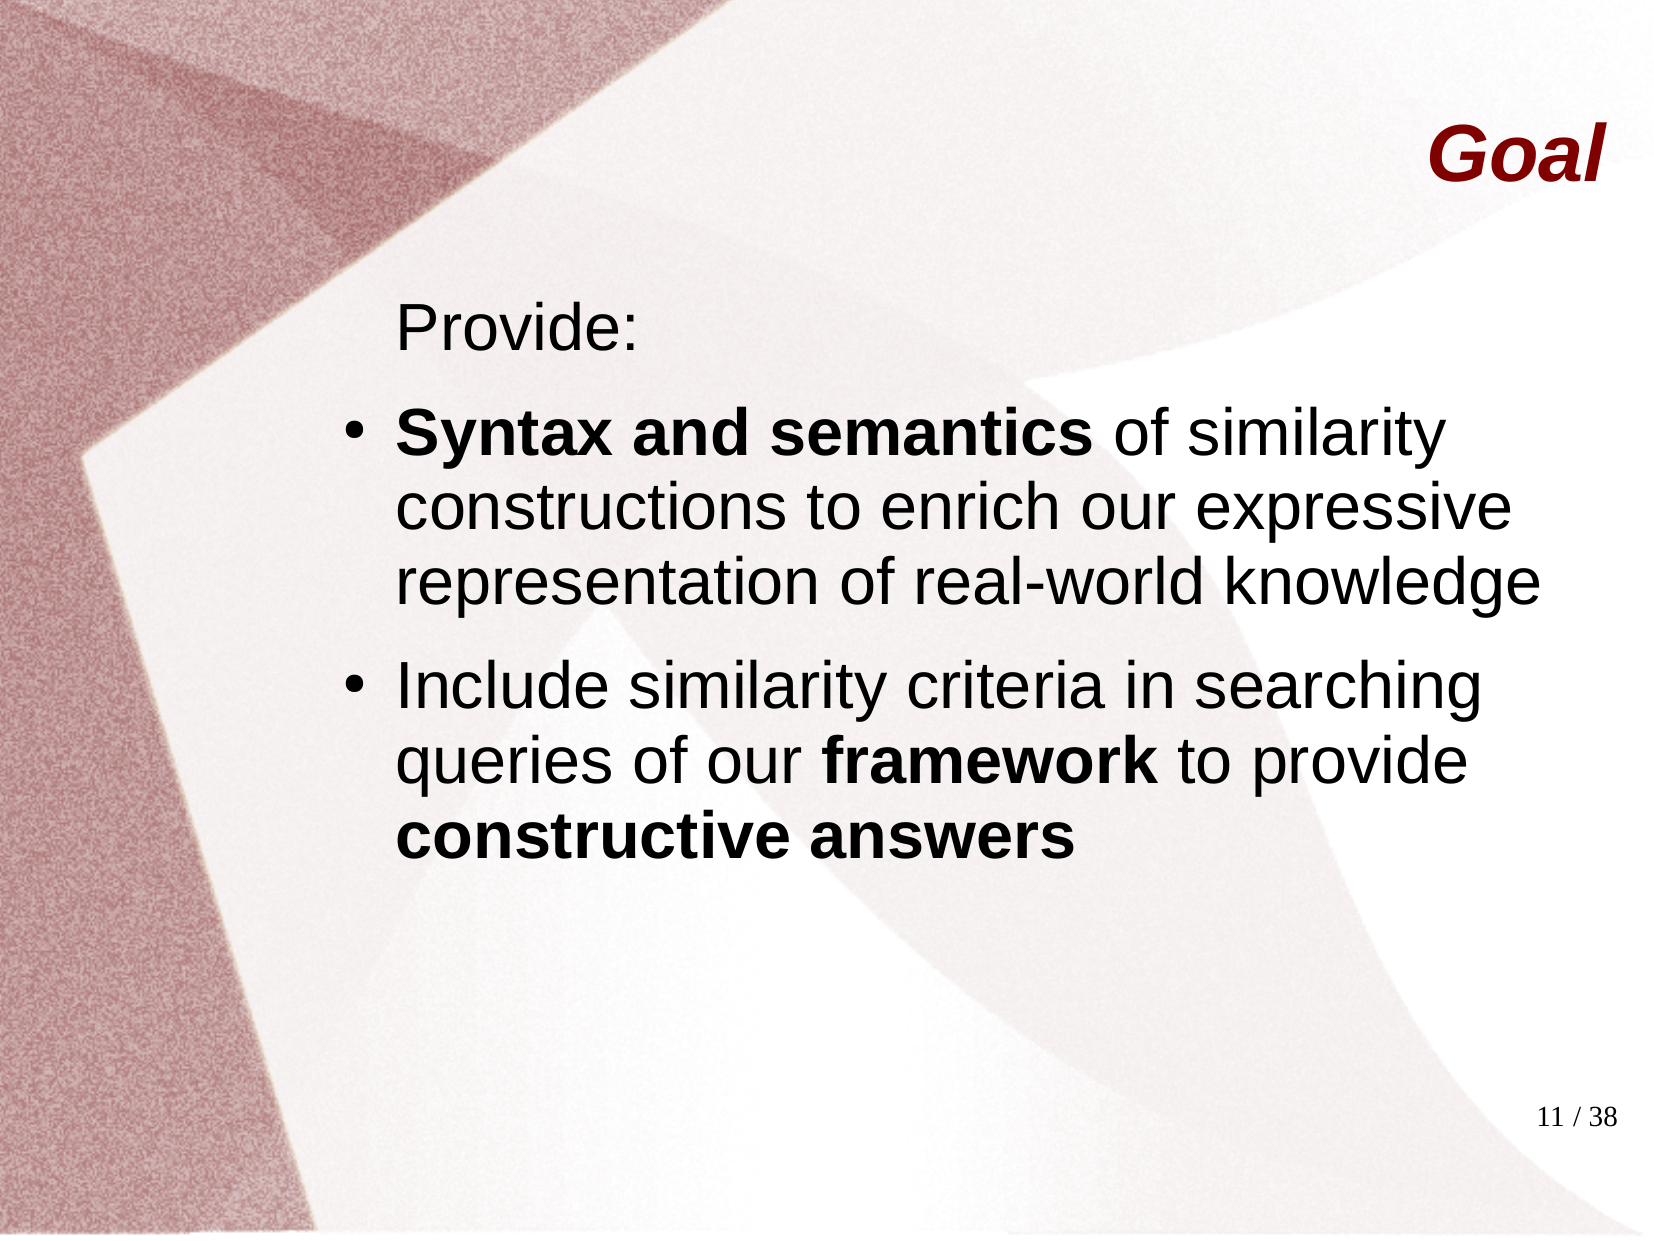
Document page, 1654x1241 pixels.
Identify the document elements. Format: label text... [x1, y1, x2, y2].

list Provide: Syntax and semantics of similarity constructions to enrich our expressive representation of real-world knowledge Include similarity criteria in searching queries of our framework to provide constructive answers [324, 290, 1601, 1010]
picture [0, 0, 1654, 1241]
title Goal [596, 49, 1607, 257]
